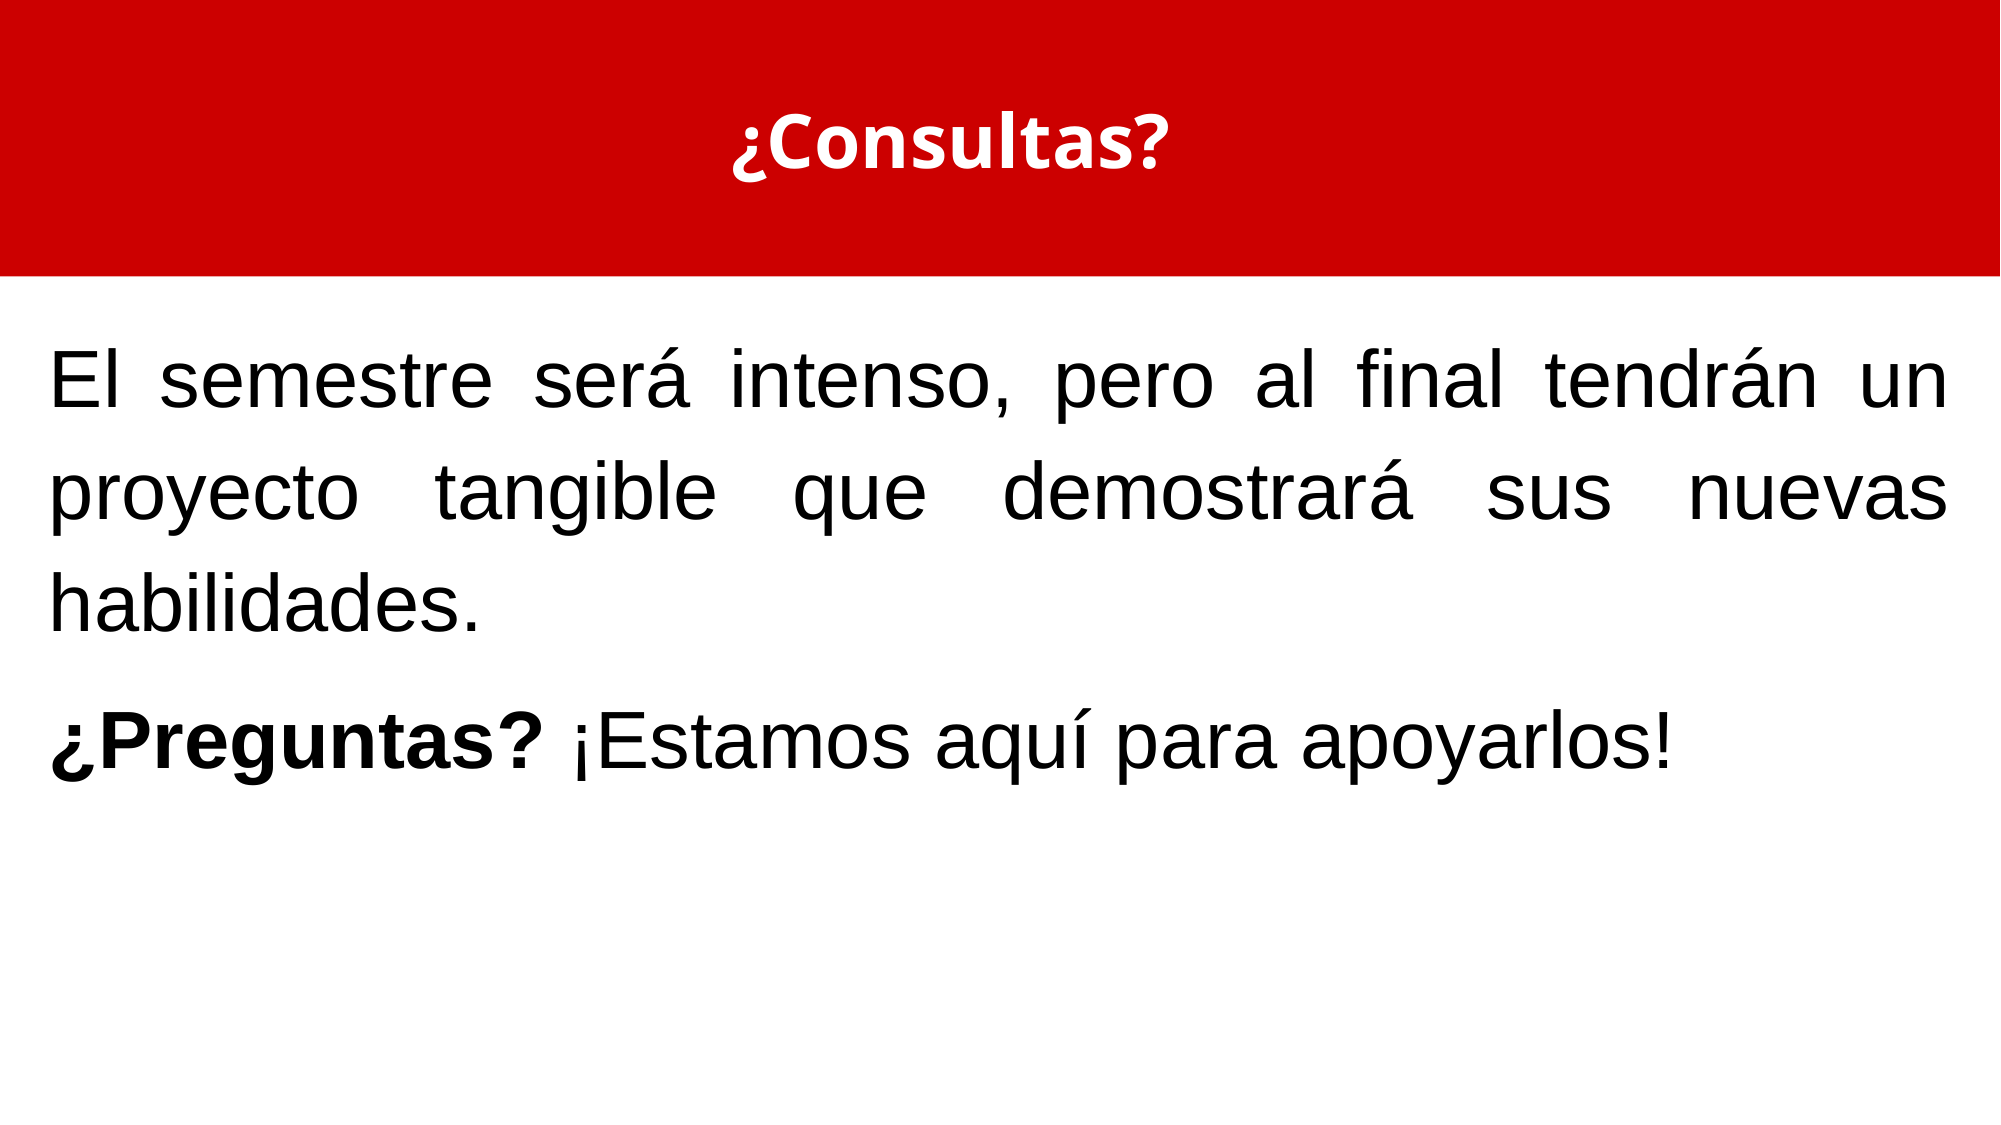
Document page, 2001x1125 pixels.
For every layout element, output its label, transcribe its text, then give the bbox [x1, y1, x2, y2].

text_box El semestre será intenso, pero al final tendrán un proyecto tangible que demostrará sus nuevas habilidades. ¿Preguntas? ¡Estamos aquí para apoyarlos! [33, 304, 1966, 981]
title ¿Consultas? [169, 35, 1732, 254]
text_box [0, 0, 2000, 277]
